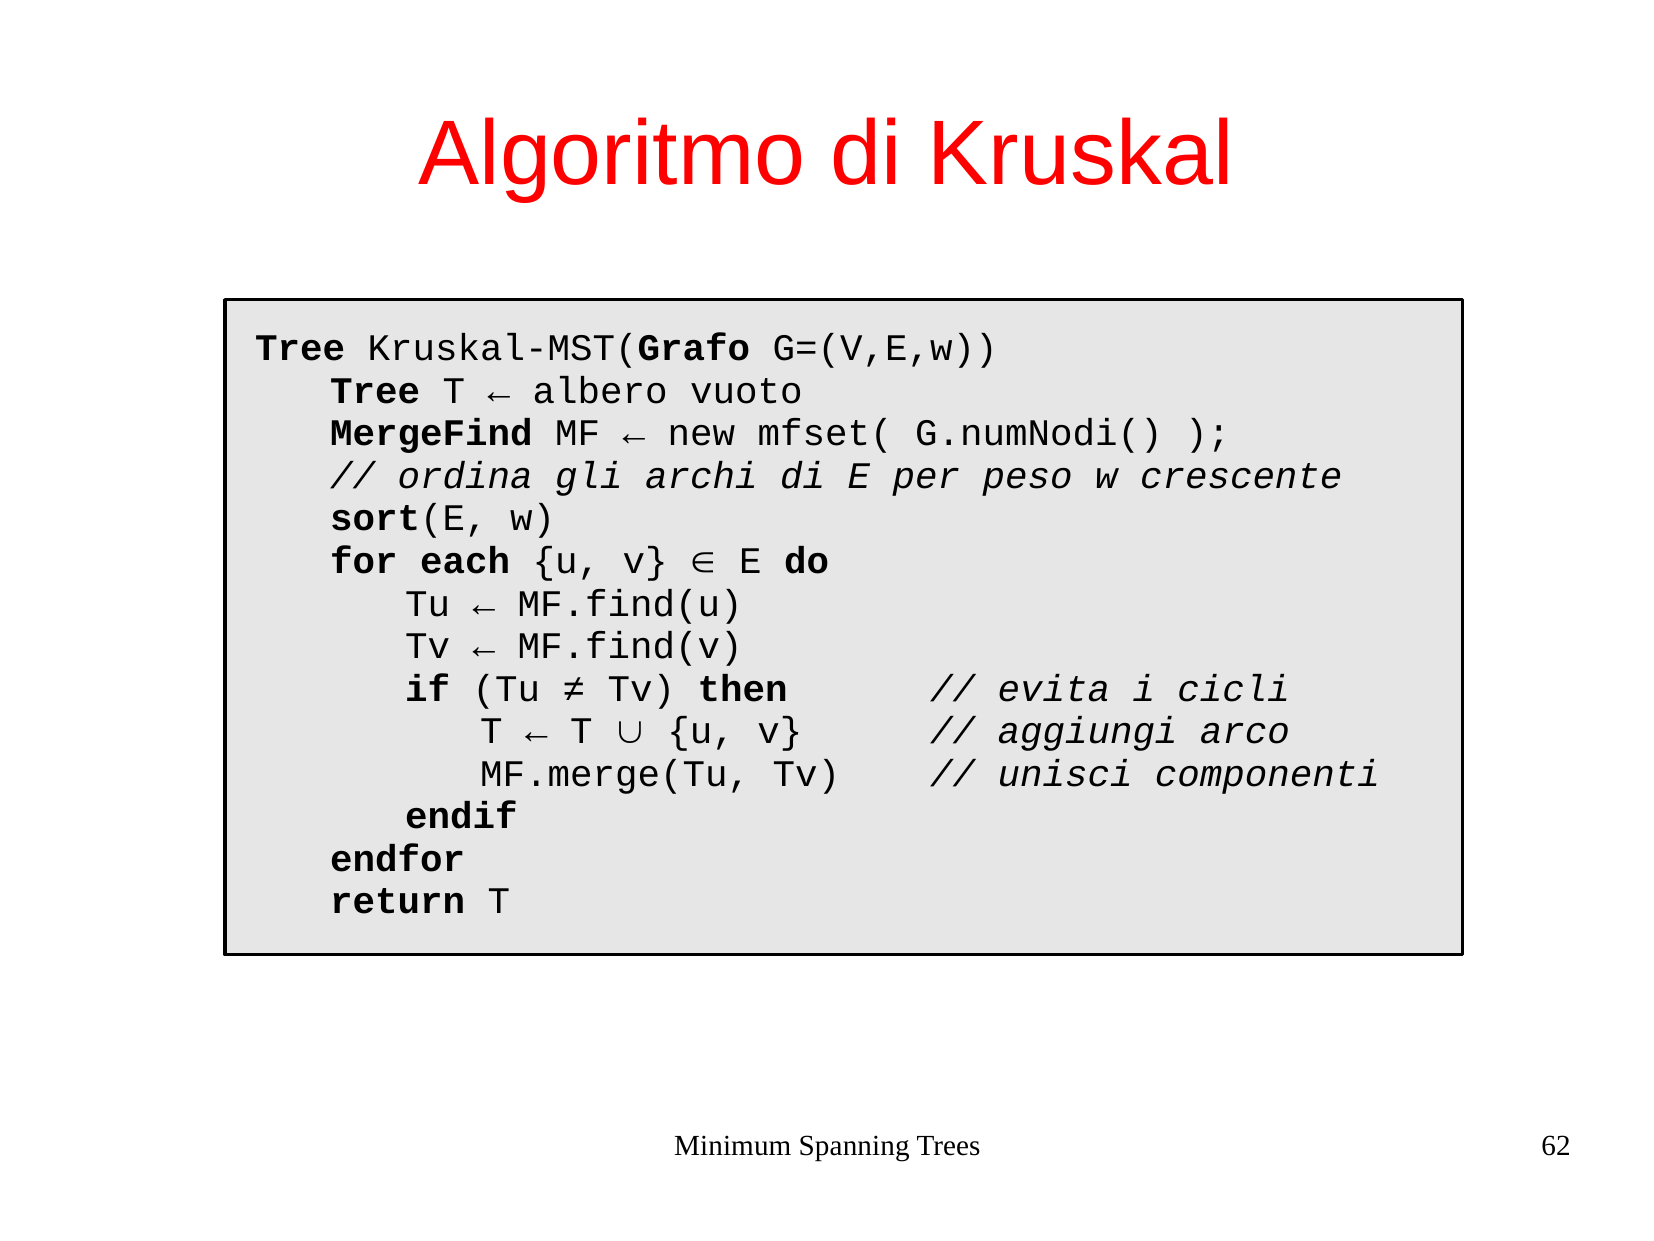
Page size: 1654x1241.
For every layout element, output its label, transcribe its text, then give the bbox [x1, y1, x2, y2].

title Algoritmo di Kruskal [82, 49, 1571, 257]
text_box Tree Kruskal-MST(Grafo G=(V,E,w)) Tree T ← albero vuoto MergeFind MF ← new mfset( G.numNodi() ); // ordina gli archi di E per peso w crescente sort(E, w) for each {u, v}  E do Tu ← MF.find(u) Tv ← MF.find(v) if (Tu ≠ Tv) then // evita i cicli T ← T ∪ {u, v} // aggiungi arco MF.merge(Tu, Tv) // unisci componenti endif endfor return T [225, 299, 1463, 955]
